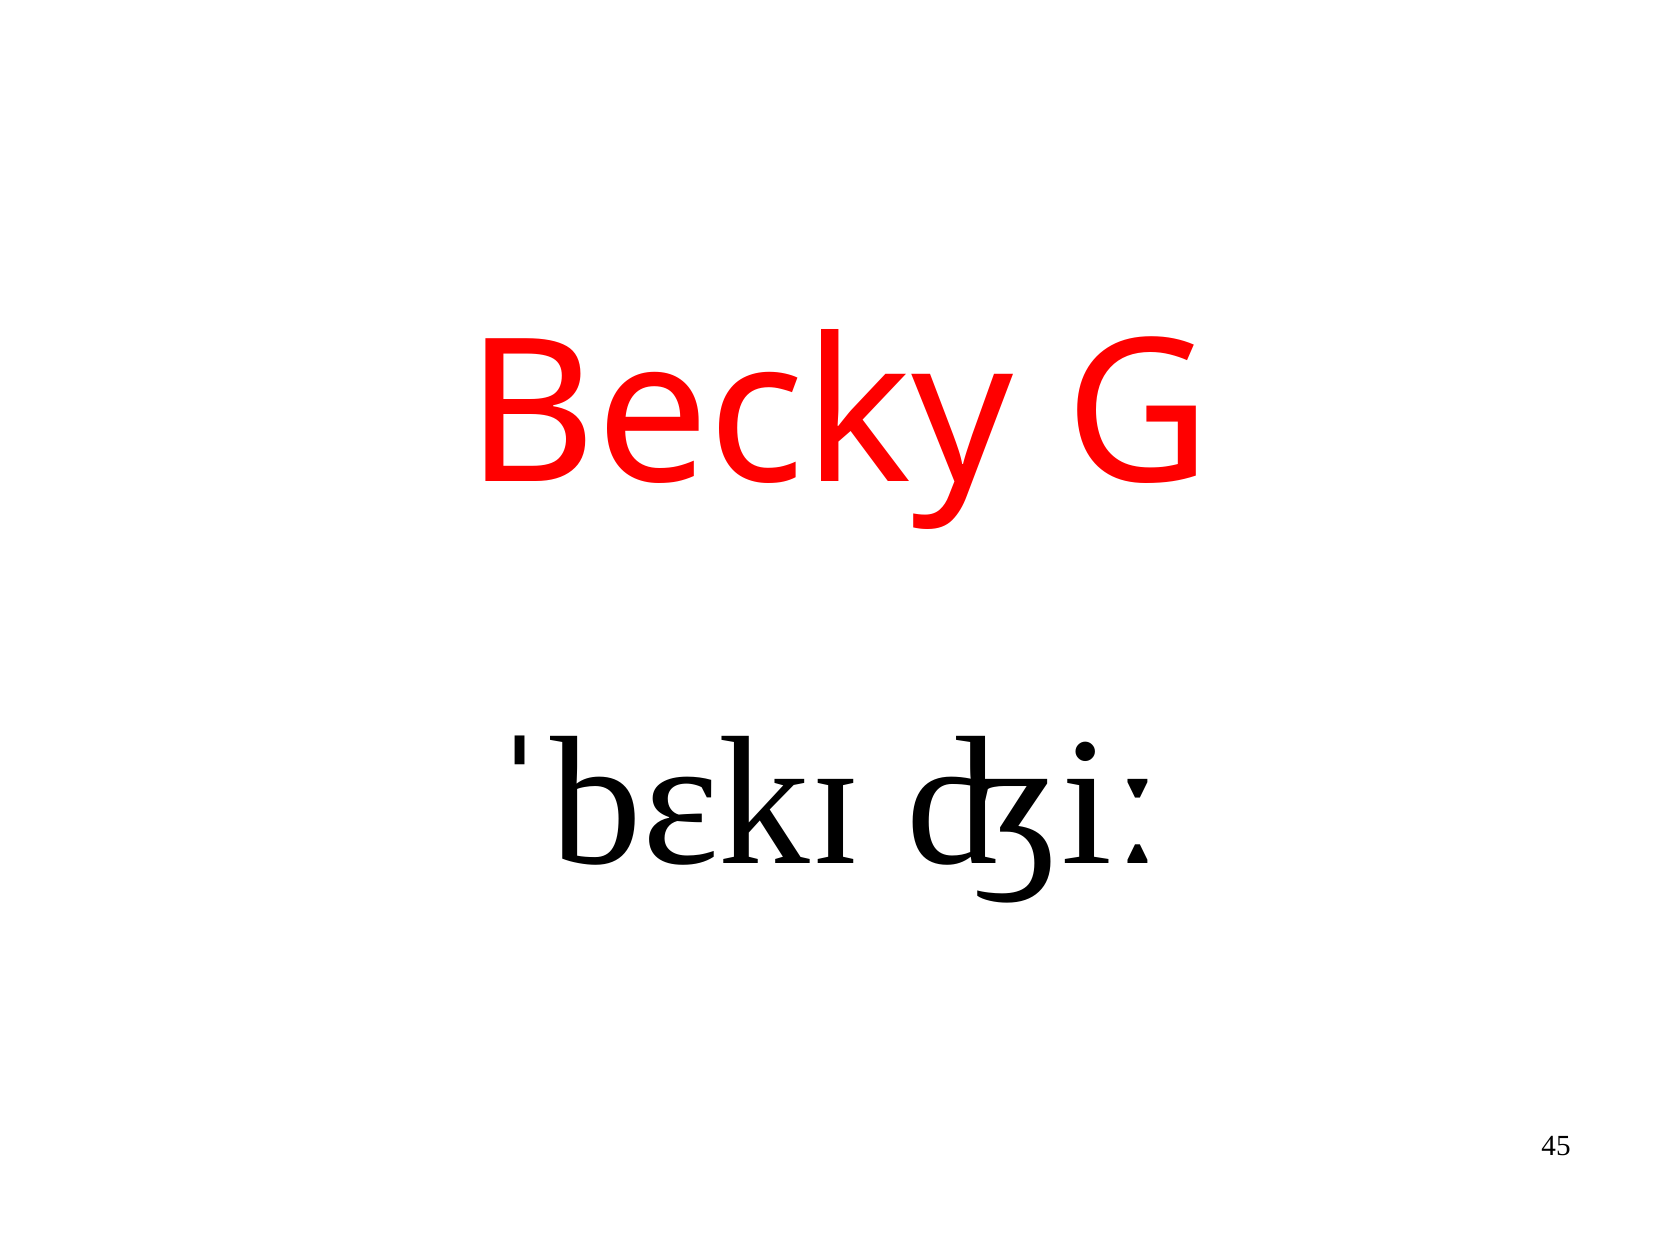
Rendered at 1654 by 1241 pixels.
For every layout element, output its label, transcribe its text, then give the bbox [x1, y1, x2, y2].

text_box Becky G [82, 259, 1595, 475]
subtitle ˈbɛkɪ ʤiː [82, 475, 1571, 1109]
